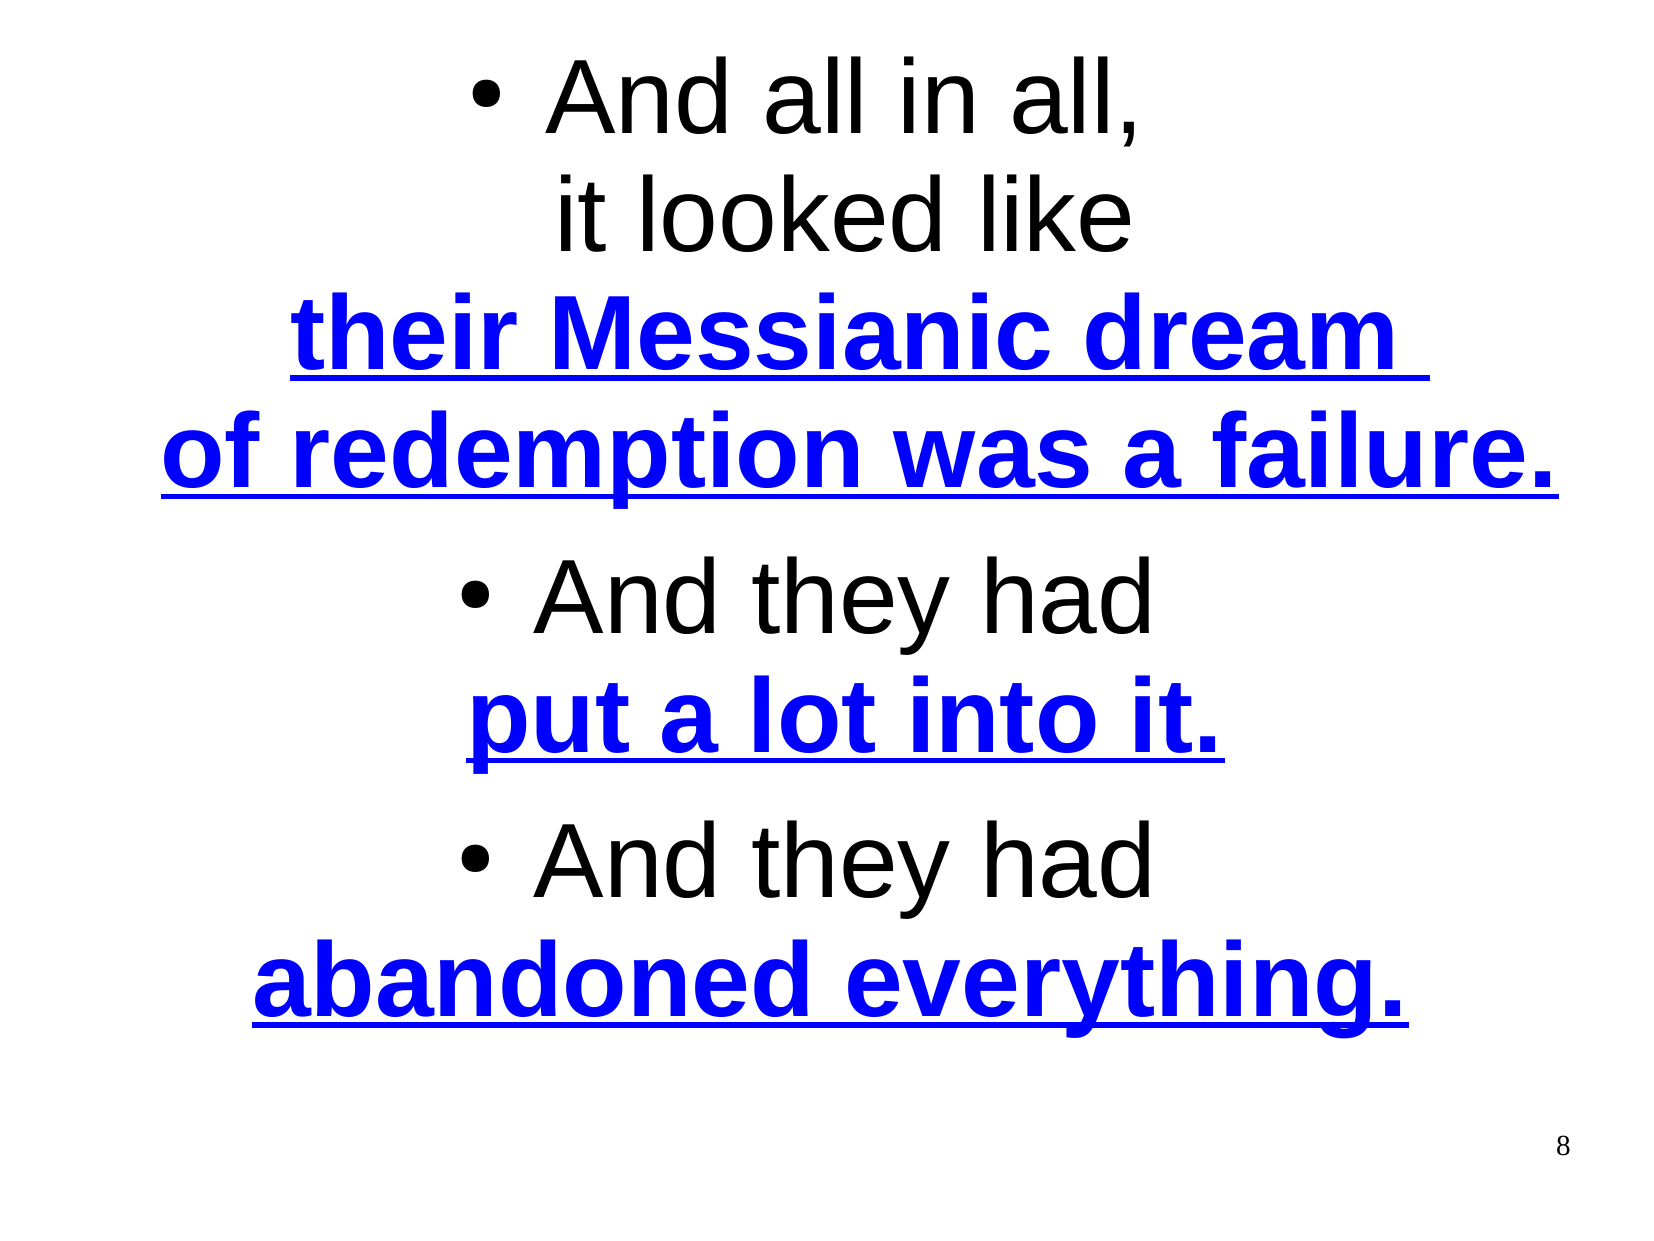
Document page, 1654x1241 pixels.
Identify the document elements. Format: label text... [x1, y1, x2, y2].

list And all in all, it looked like their Messianic dream of redemption was a failure. And they had put a lot into it. And they had abandoned everything. [82, 37, 1571, 1109]
